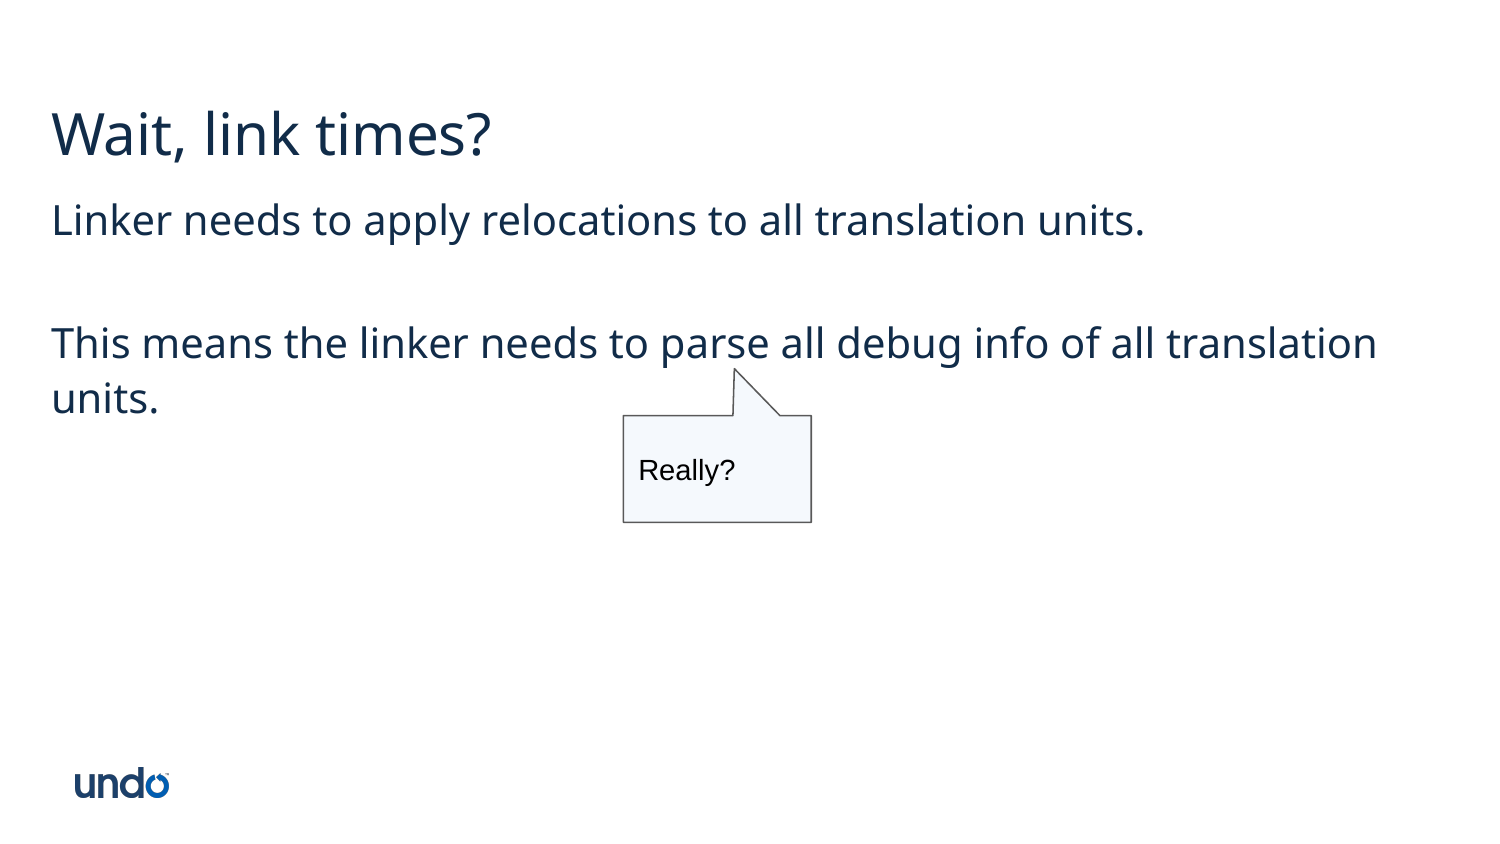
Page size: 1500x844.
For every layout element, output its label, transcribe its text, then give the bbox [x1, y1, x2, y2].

text_box Really? [623, 368, 812, 523]
picture [75, 767, 169, 798]
list Linker needs to apply relocations to all translation units. This means the linker needs to parse all debug info of all translation units. [51, 189, 1449, 750]
title Wait, link times? [51, 72, 1449, 167]
